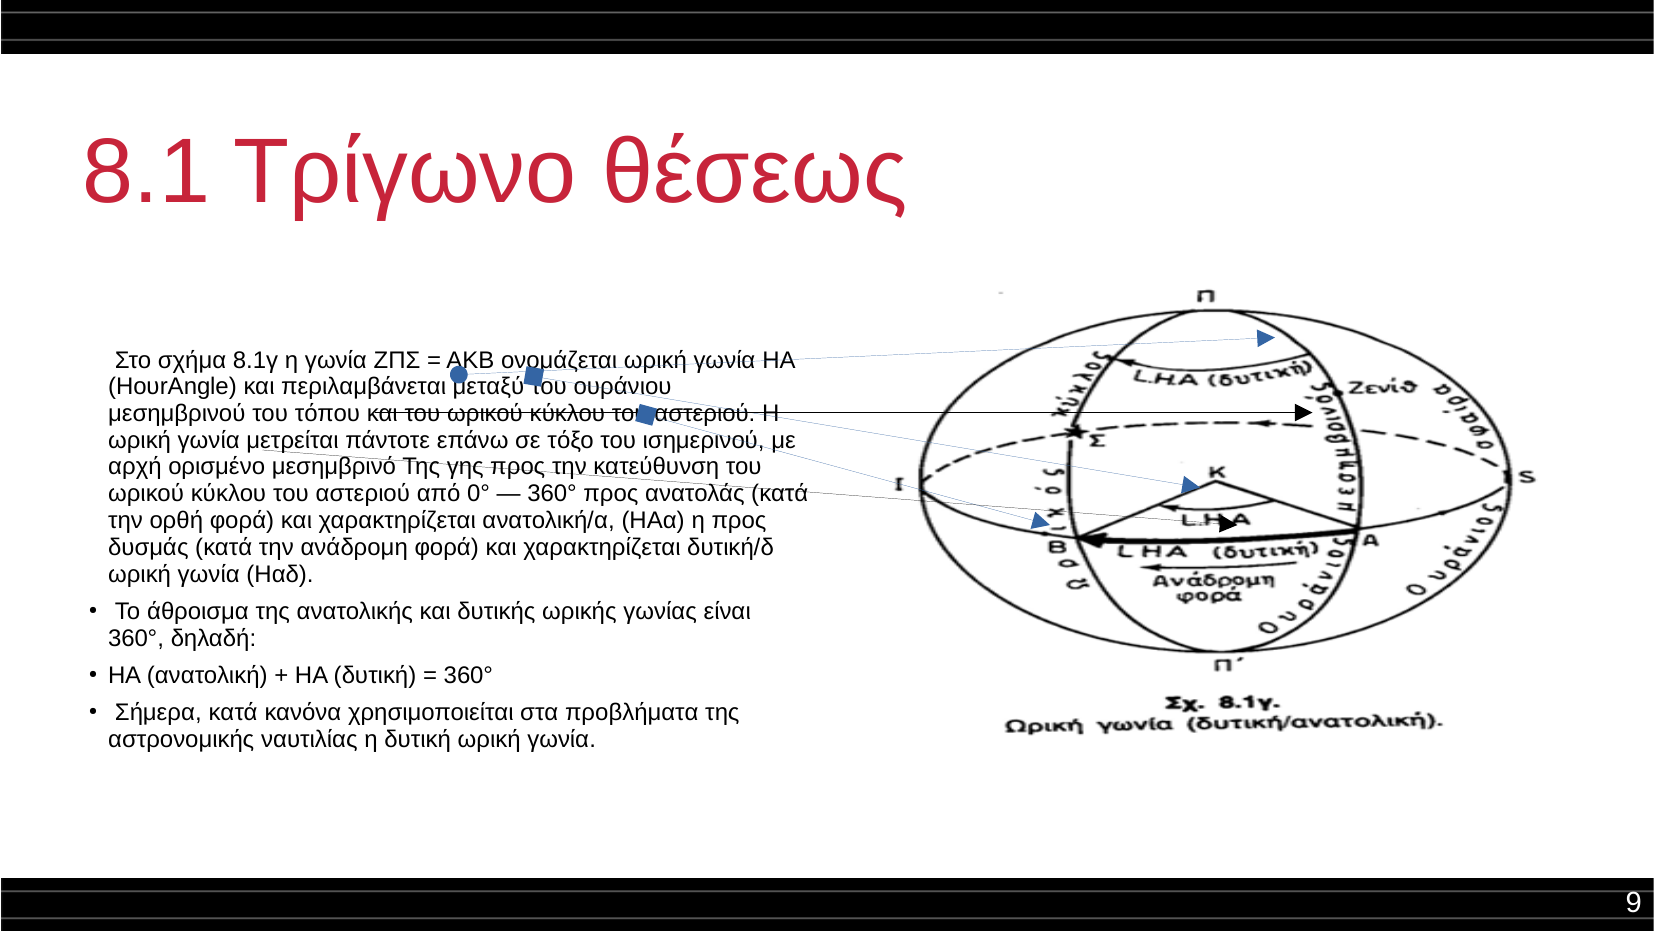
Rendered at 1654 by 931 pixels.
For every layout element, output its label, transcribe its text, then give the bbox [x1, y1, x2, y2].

title 8.1 Τρίγωνο θέσεως [82, 92, 1571, 249]
picture [1, 878, 1654, 931]
list Στο σχήμα 8.1γ η γωνία ΖΠΣ = ΑΚΒ ονομάζεται ωρική γωνία ΗΑ (ΗουrAngle) και περιλαμβάνεται μεταξύ του ουράνιου μεσημβρινού του τόπου και του ωρικού κύκλου του αστεριού. Η ωρική γωνία μετρείται πάντοτε επάνω σε τόξο του ισημερινού, με αρχή ορισμένο μεσημβρινό Της γης προς την κατεύθυνση του ωρικού κύκλου του αστεριού από 0° — 360° προς ανατολάς (κατά την ορθή φορά) και χαρακτηρίζεται ανατολική/α, (ΗΑα) η προς δυσμάς (κατά την ανάδρομη φορά) και χαρακτηρίζεται δυτική/δ ωρική γωνία (Ηαδ). Το άθροισμα της ανατολικής και δυτικής ωρικής γωνίας είναι 360°, δηλαδή: ΗΑ (ανατολική) + ΗΑ (δυτική) = 360° Σήμερα, κατά κανόνα χρησιμοποιείται στα προβλήματα της αστρονομικής ναυτιλίας η δυτική ωρική γωνία. [82, 271, 809, 758]
list Στο σχήμα 8.1γ η γωνία ΖΠΣ = ΑΚΒ ονομάζεται ωρική γωνία ΗΑ (ΗουrAngle) και περιλαμβάνεται μεταξύ του ουράνιου μεσημβρινού του τόπου και του ωρικού κύκλου του αστεριού. Η ωρική γωνία μετρείται πάντοτε επάνω σε τόξο του ισημερινού, με αρχή ορισμένο μεσημβρινό Της γης προς την κατεύθυνση του ωρικού κύκλου του αστεριού από 0° — 360° προς ανατολάς (κατά την ορθή φορά) και χαρακτηρίζεται ανατολική/α, (ΗΑα) η προς δυσμάς (κατά την ανάδρομη φορά) και χαρακτηρίζεται δυτική/δ ωρική γωνία (Ηαδ). Το άθροισμα της ανατολικής και δυτικής ωρικής γωνίας είναι 360°, δηλαδή: ΗΑ (ανατολική) + ΗΑ (δυτική) = 360° Σήμερα, κατά κανόνα χρησιμοποιείται στα προβλήματα της αστρονομικής ναυτιλίας η δυτική ωρική γωνία. [543, 359, 809, 412]
picture [862, 475, 965, 503]
picture [862, 271, 1576, 757]
picture [1, 0, 1654, 54]
